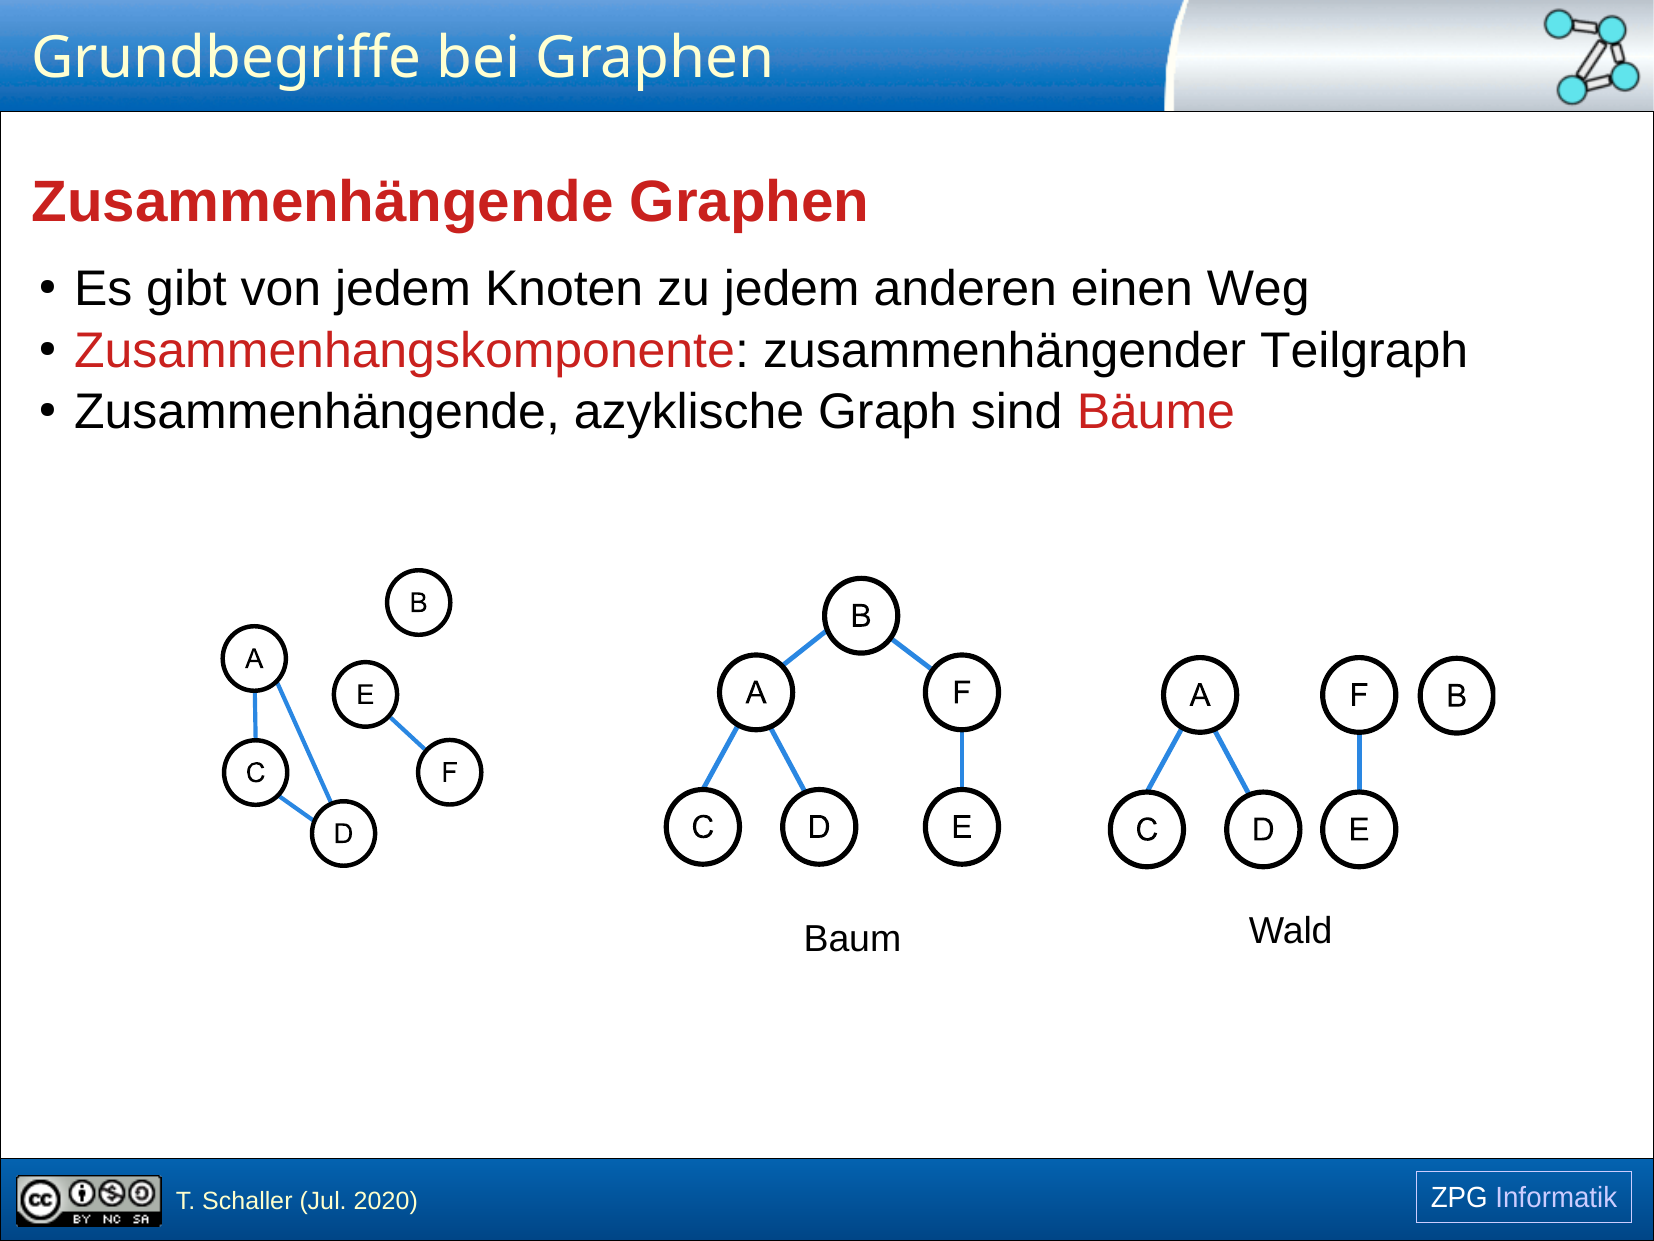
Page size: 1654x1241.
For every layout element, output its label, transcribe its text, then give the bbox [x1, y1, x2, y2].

text_box Es gibt von jedem Knoten zu jedem anderen einen Weg Zusammenhangskomponente: zusammenhängender Teilgraph Zusammenhängende, azyklische Graph sind Bäume [38, 260, 1506, 669]
picture [648, 546, 1526, 900]
text_box Zusammenhängende Graphen [31, 168, 900, 235]
picture [16, 1175, 162, 1227]
text_box Baum [788, 909, 1032, 967]
title Grundbegriffe bei Graphen [31, 16, 1151, 94]
picture [220, 543, 516, 868]
picture [0, 0, 1654, 111]
text_box Wald [1233, 902, 1500, 959]
